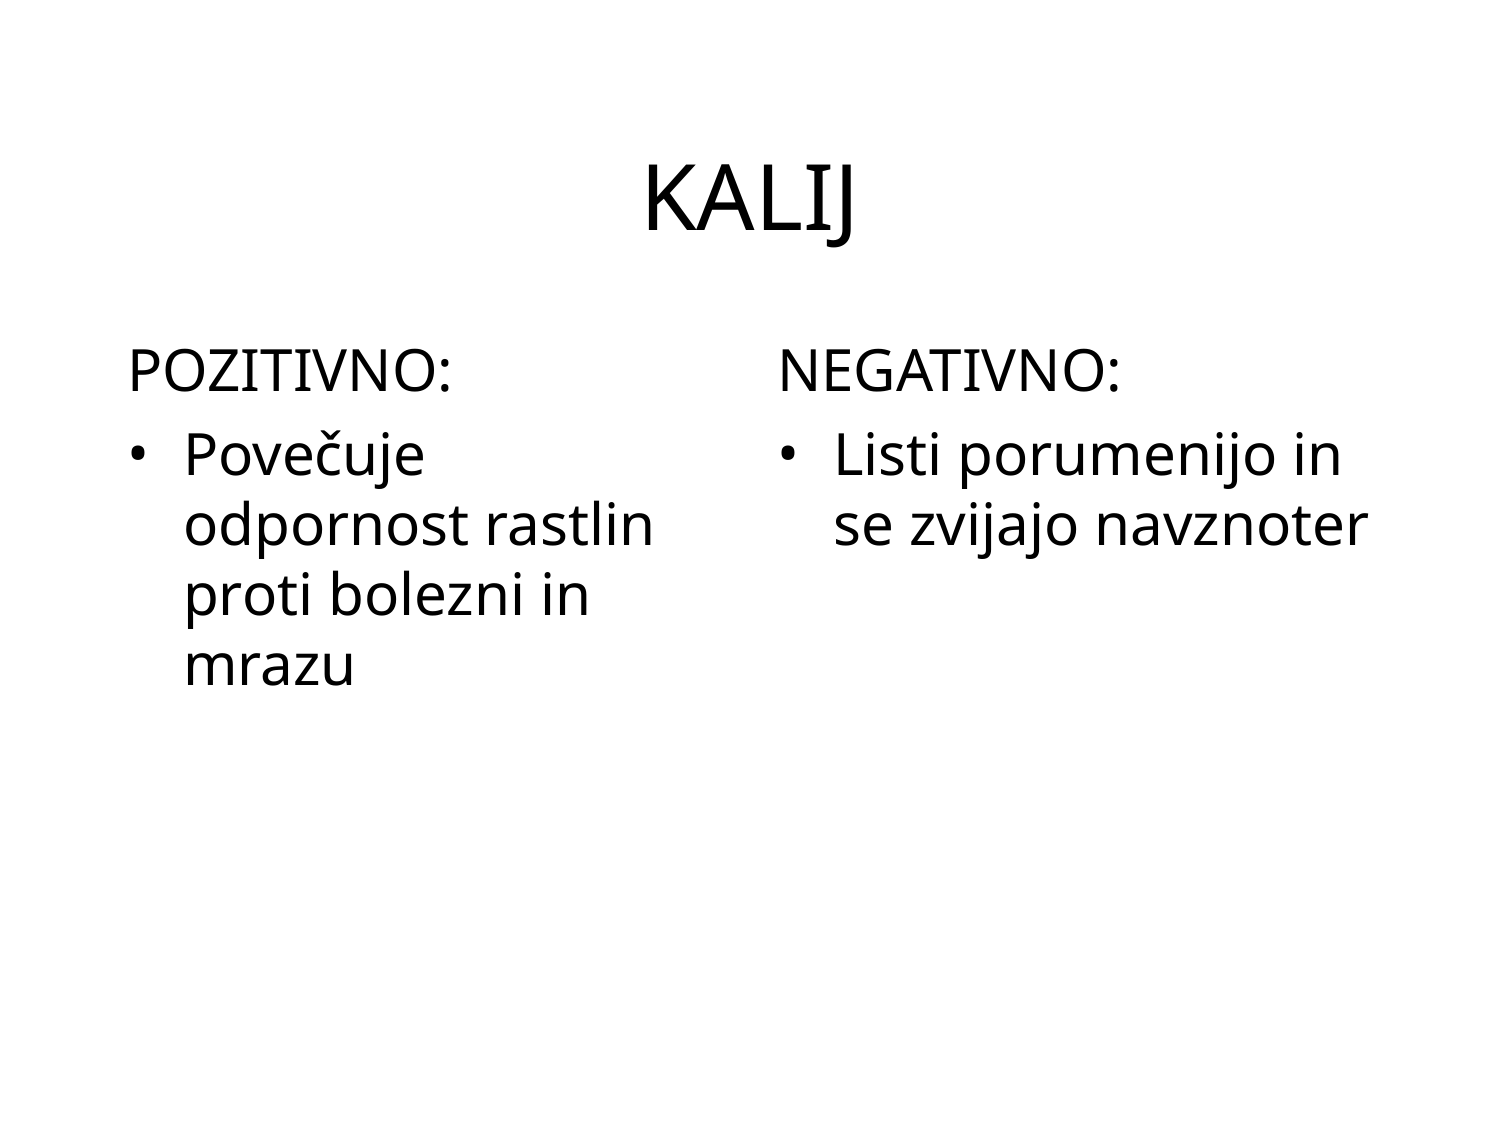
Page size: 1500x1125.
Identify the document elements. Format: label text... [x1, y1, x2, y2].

list POZITIVNO: Povečuje odpornost rastlin proti bolezni in mrazu [112, 324, 738, 1000]
list NEGATIVNO: Listi porumenijo in se zvijajo navznoter [762, 324, 1388, 1000]
title KALIJ [112, 99, 1388, 288]
